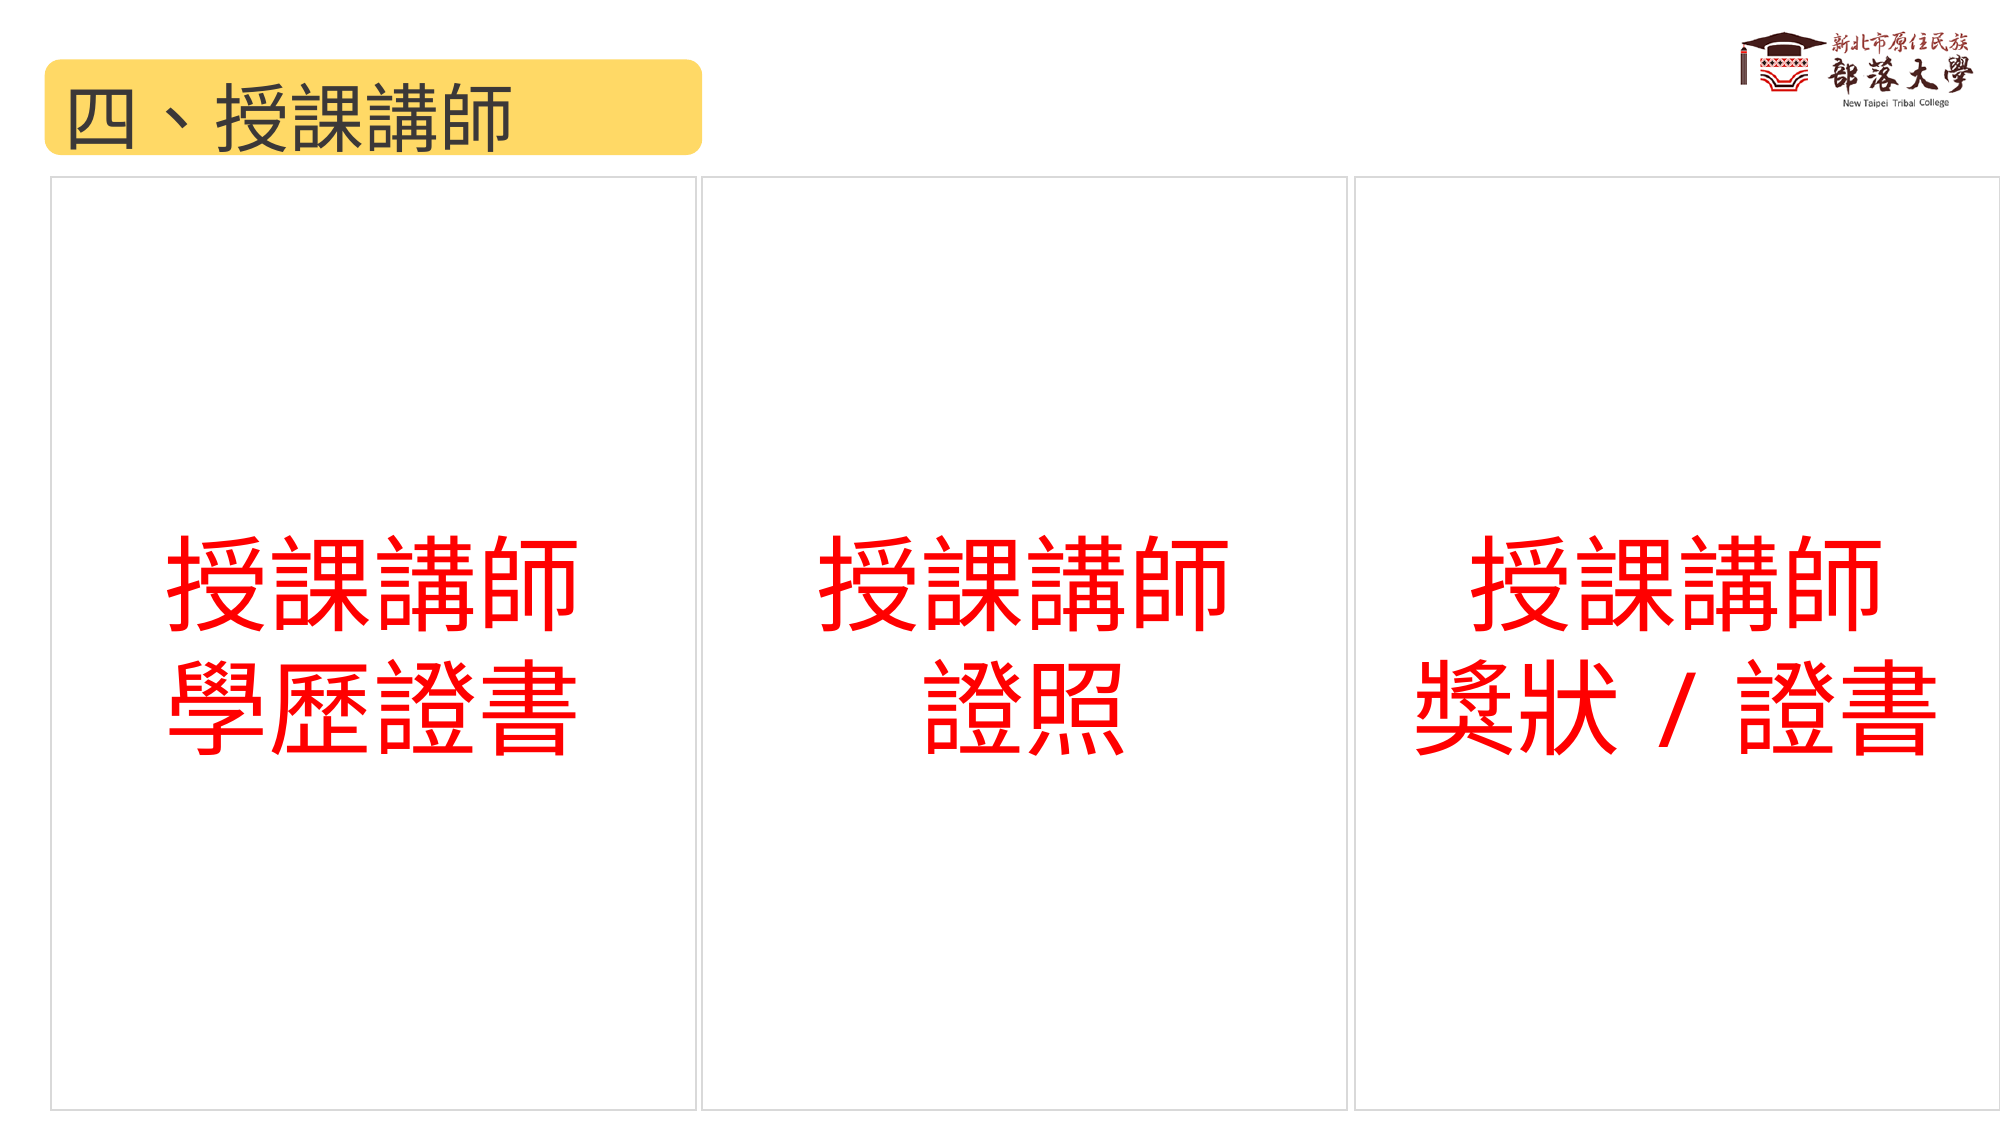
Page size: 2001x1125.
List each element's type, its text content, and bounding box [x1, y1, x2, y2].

text_box 授課講師 獎狀/證書 [1355, 177, 2000, 1110]
text_box 授課講師 證照 [702, 177, 1347, 1110]
picture [1731, 29, 1983, 108]
text_box 四、授課講師 [44, 59, 703, 156]
text_box 授課講師 學歷證書 [51, 177, 696, 1110]
